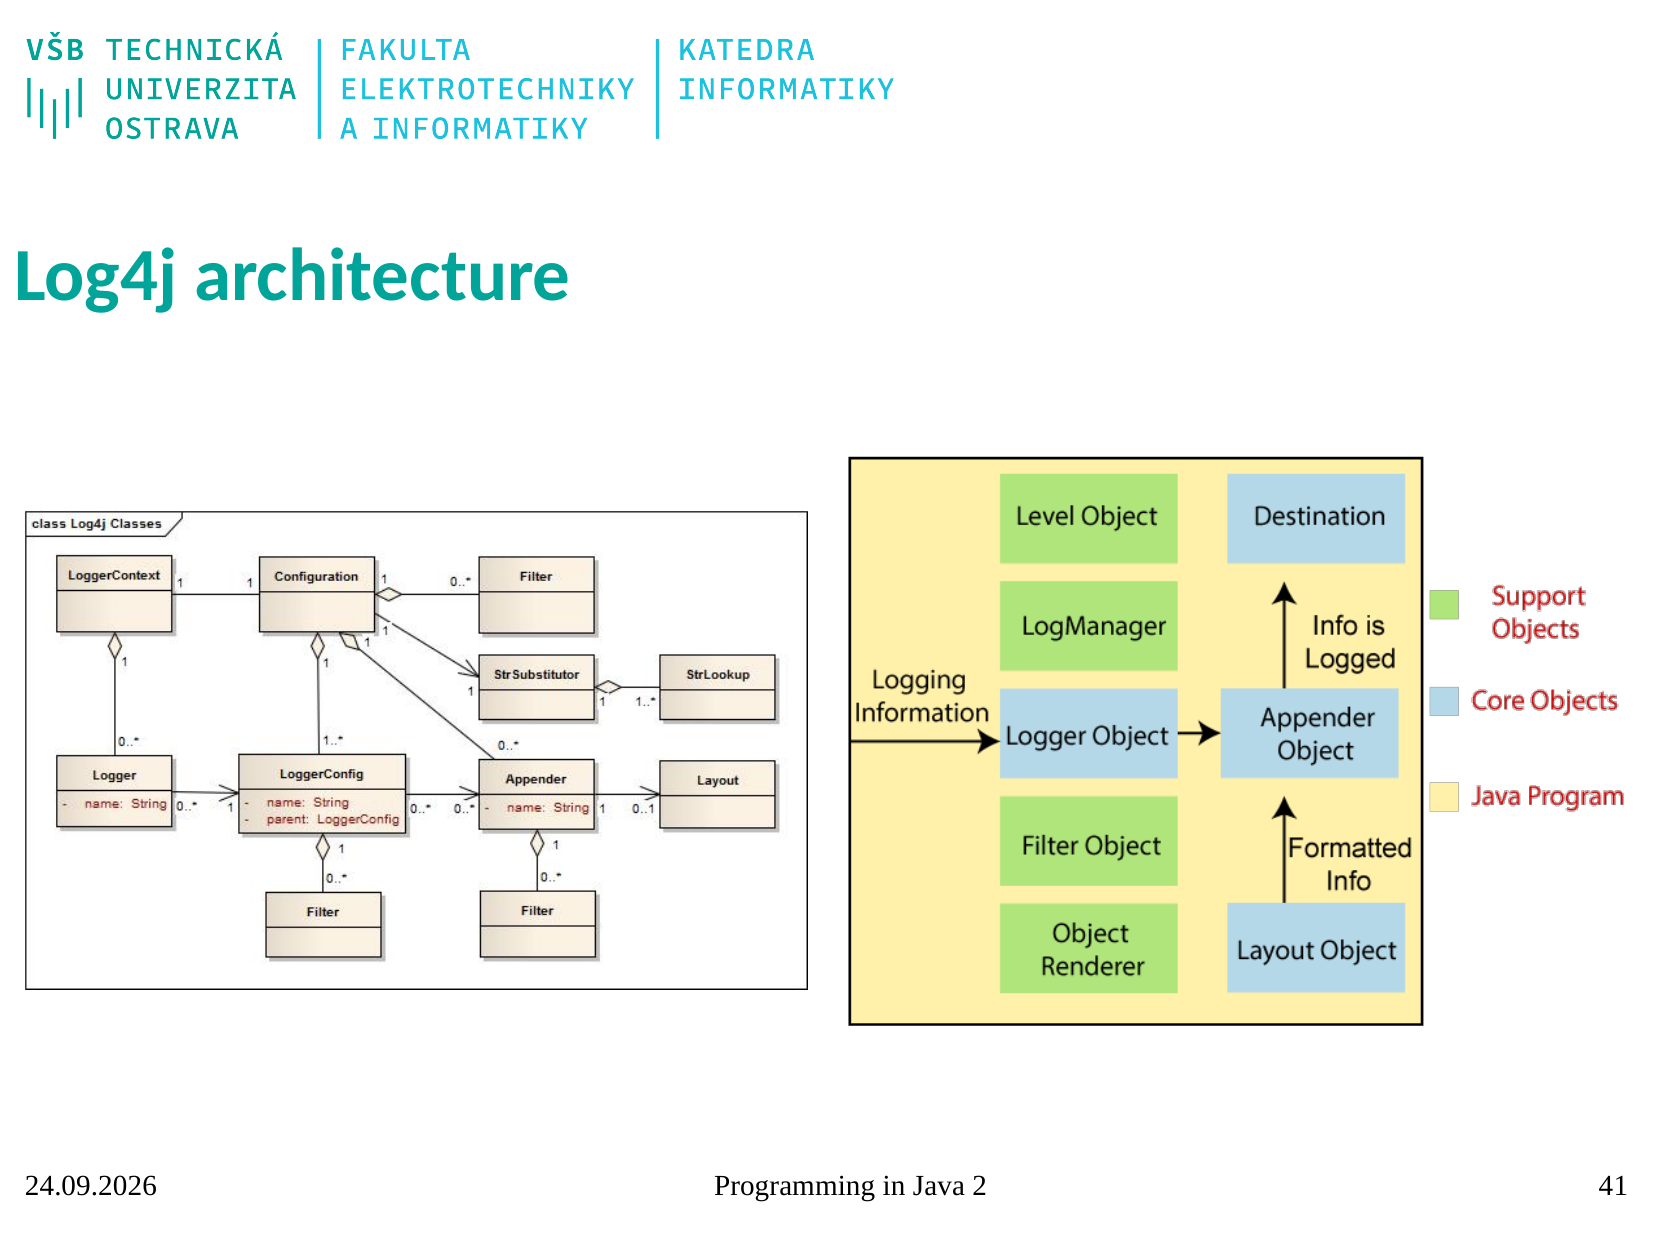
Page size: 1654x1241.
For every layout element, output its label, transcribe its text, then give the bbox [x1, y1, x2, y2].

title Log4j architecture [14, 165, 1619, 319]
picture [26, 31, 894, 139]
picture [24, 510, 808, 990]
picture [846, 423, 1630, 1077]
